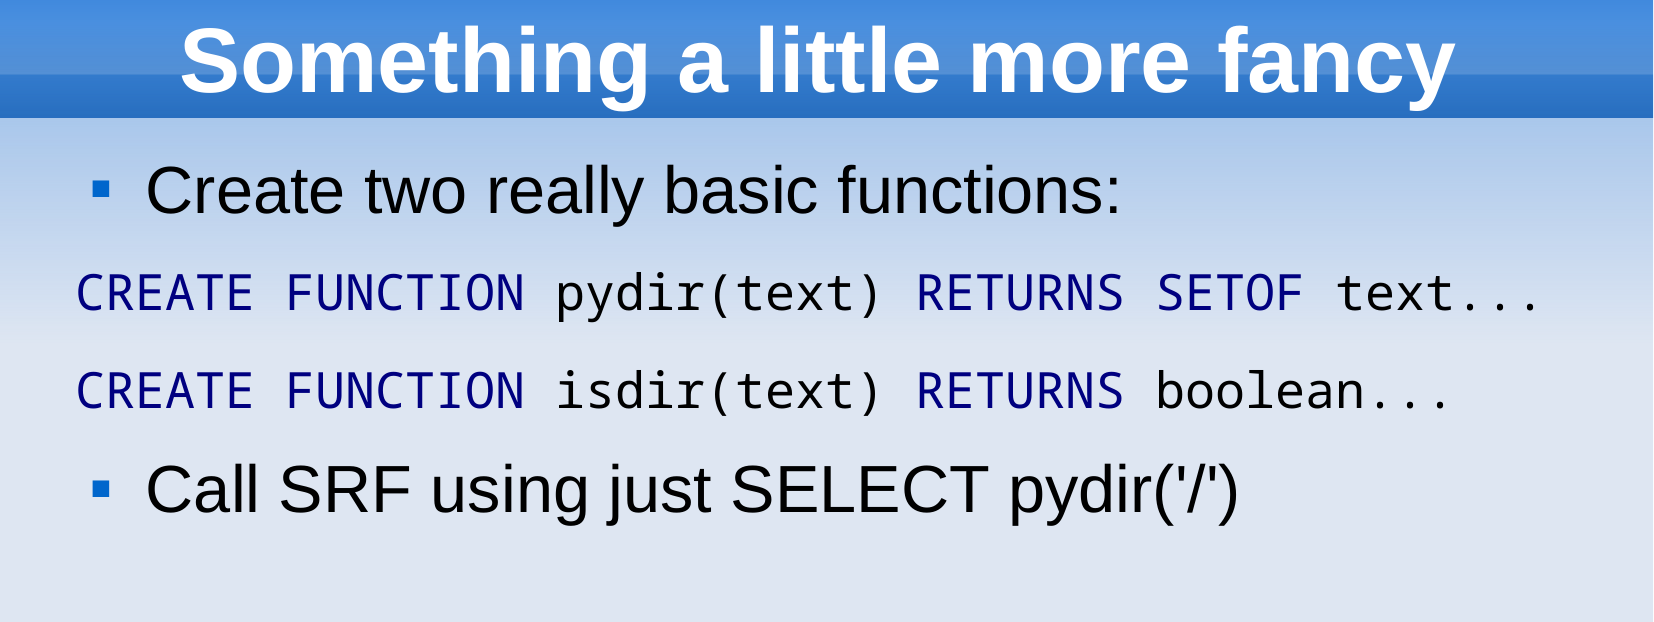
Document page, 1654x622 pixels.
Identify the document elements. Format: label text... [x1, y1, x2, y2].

title Something a little more fancy [75, 1, 1563, 120]
list Create two really basic functions: CREATE FUNCTION pydir(text) RETURNS SETOF text... CREATE FUNCTION isdir(text) RETURNS boolean... Call SRF using just SELECT pydir('/') [75, 152, 1563, 548]
picture [0, 0, 1654, 622]
